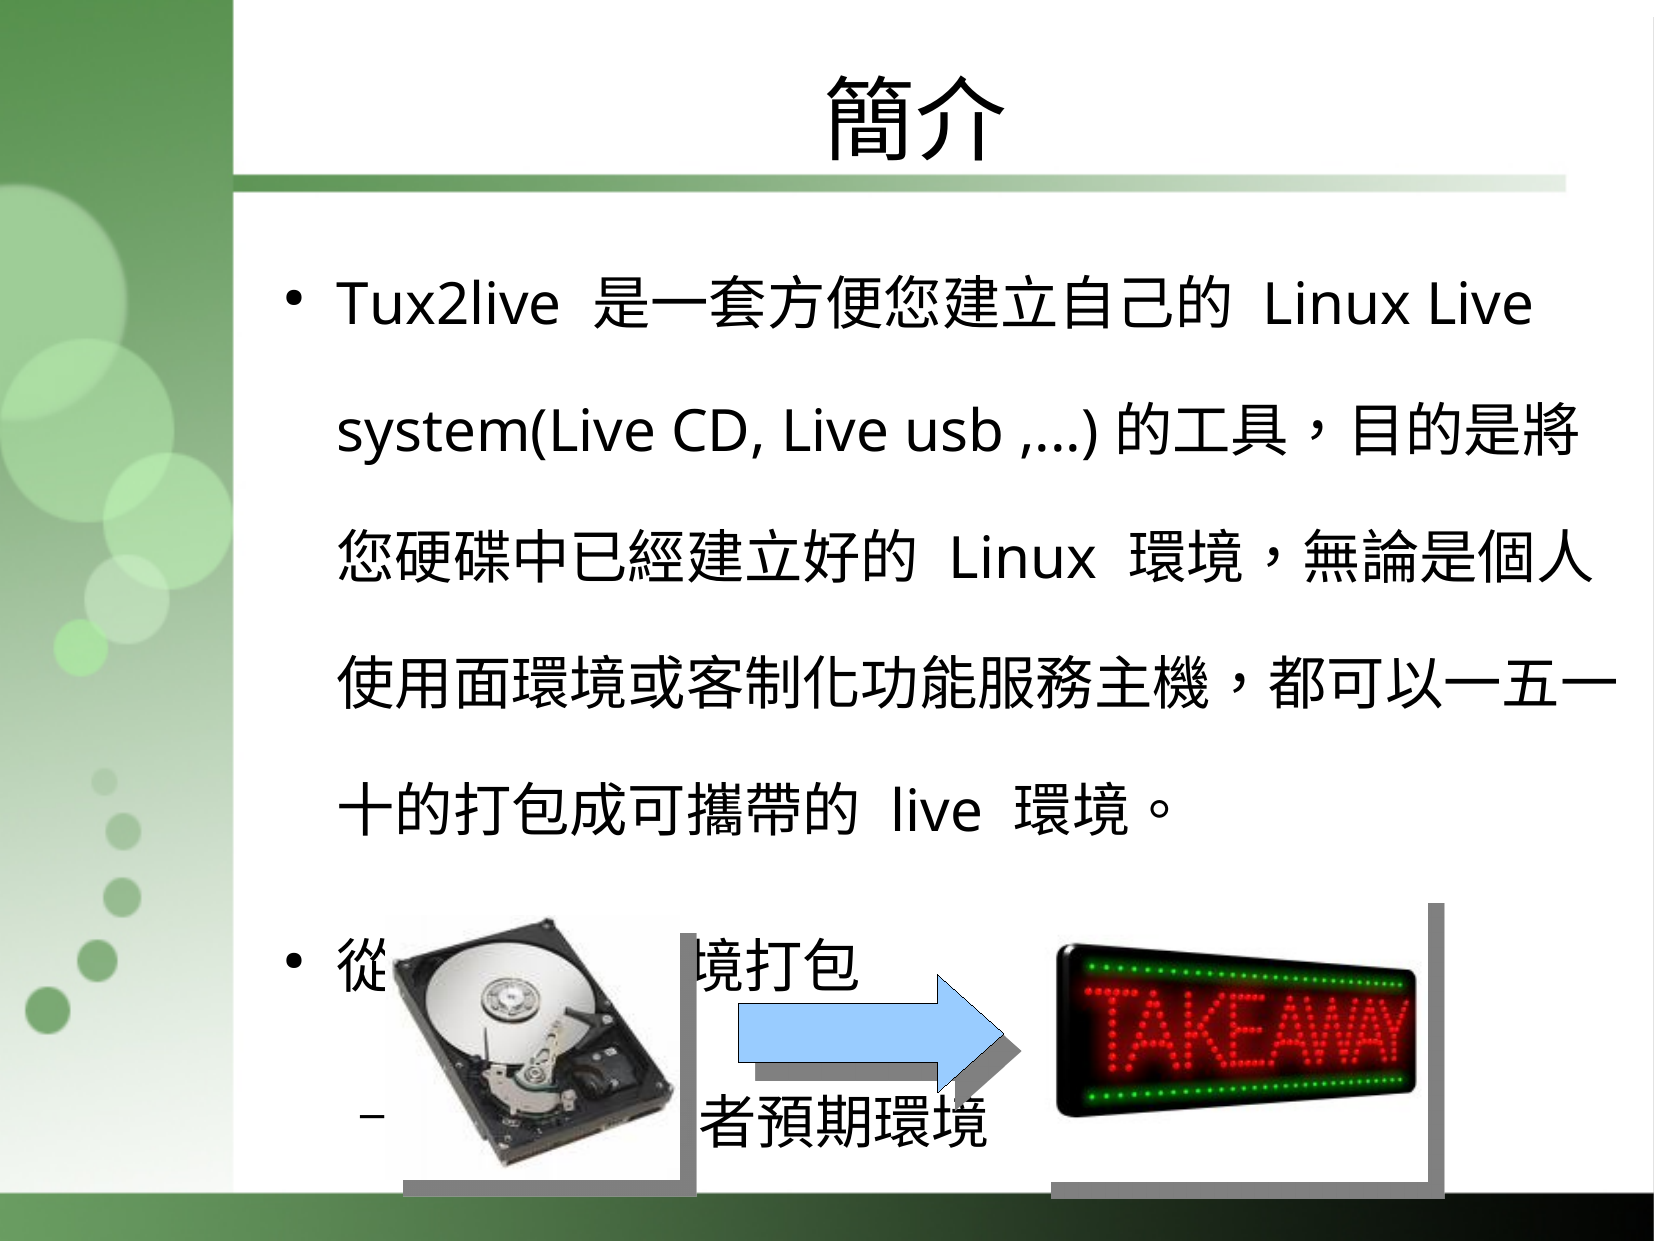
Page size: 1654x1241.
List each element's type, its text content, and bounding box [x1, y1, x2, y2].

list Tux2live 是一套方便您建立自己的 Linux Live system(Live CD, Live usb ,...)的工具，目的是將您硬碟中已經建立好的 Linux 環境，無論是個人使用面環境或客制化功能服務主機，都可以一五一十的打包成可攜帶的 live 環境。 從硬碟現有環境打包 最貼近使用者預期環境 [265, 214, 1625, 857]
title 簡介 [236, 49, 1595, 178]
text_box [738, 974, 1004, 1093]
picture [0, 0, 1654, 1241]
